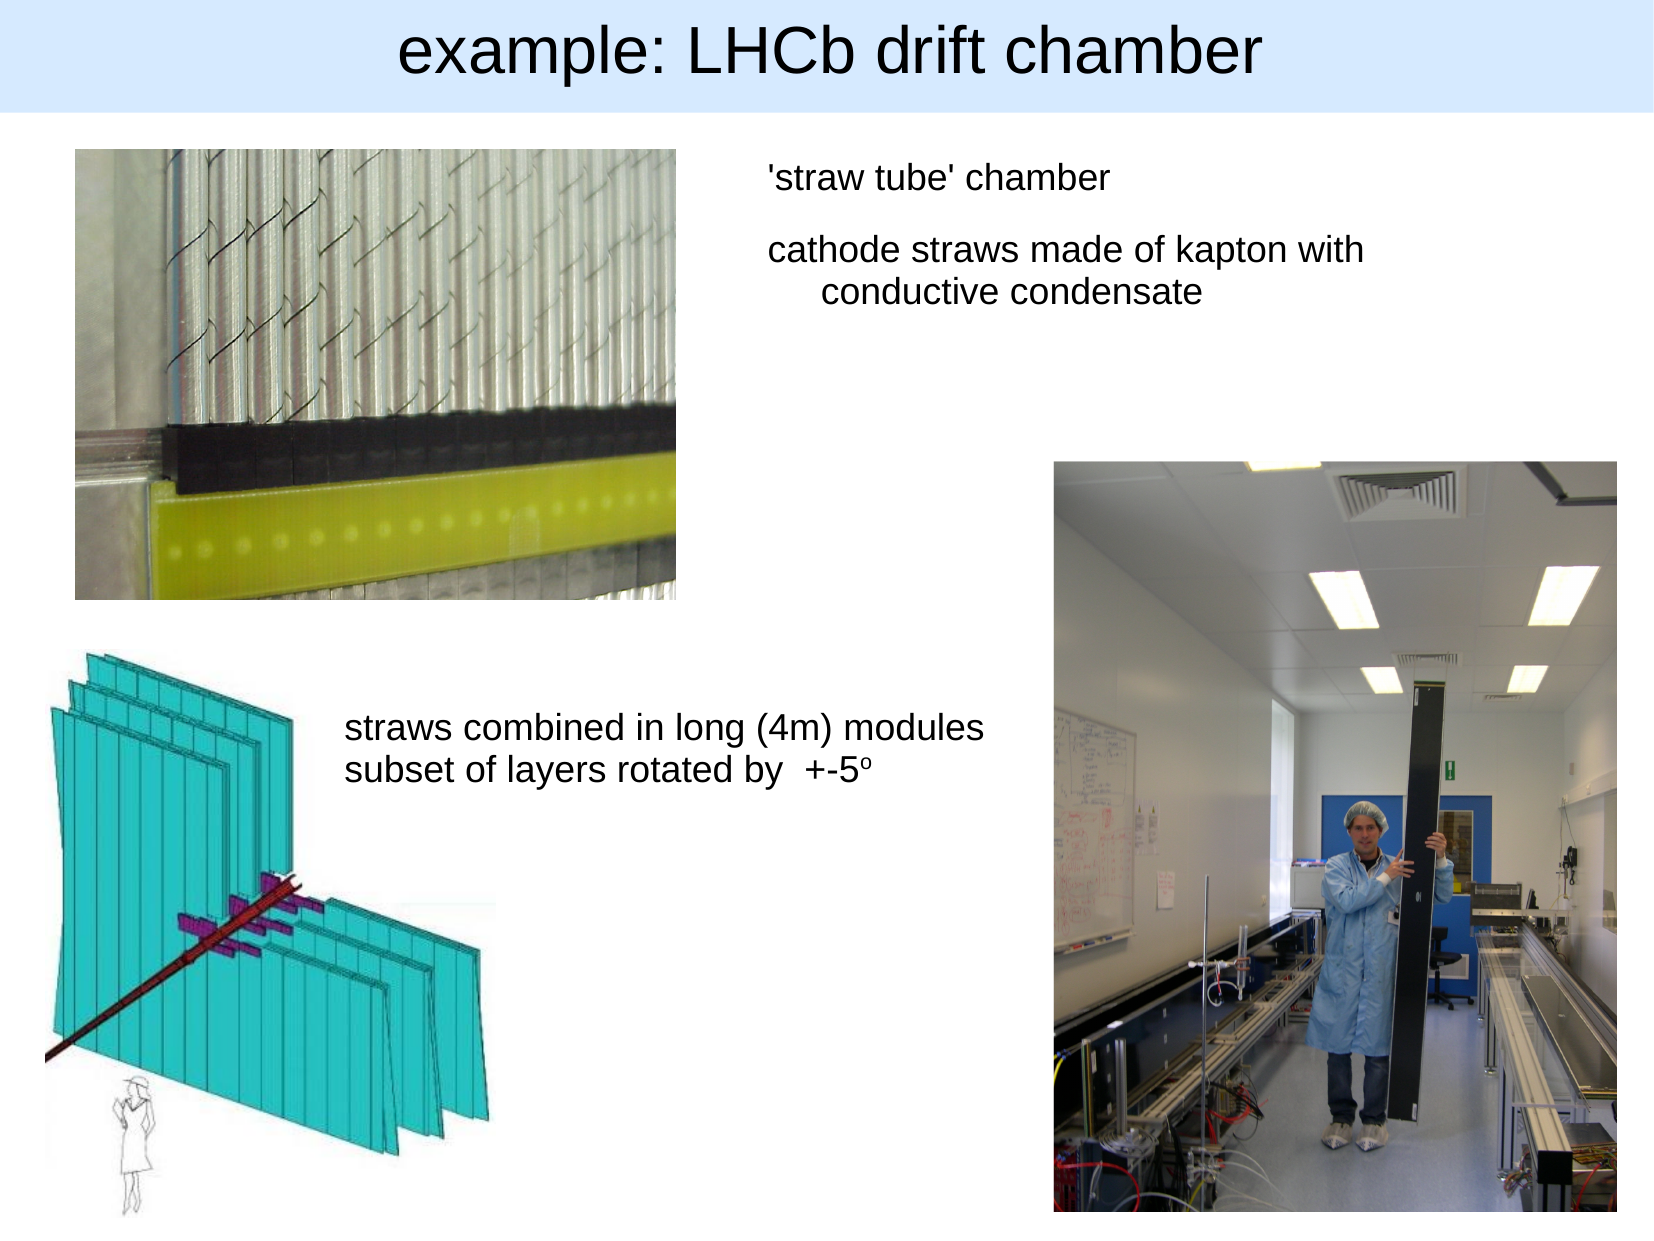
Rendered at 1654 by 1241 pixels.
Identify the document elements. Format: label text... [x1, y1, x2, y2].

picture [1053, 461, 1617, 1212]
text_box straws combined in long (4m) modules subset of layers rotated by +-5o [308, 698, 1013, 826]
picture [75, 149, 676, 601]
picture [45, 649, 496, 1218]
list 'straw tube' chamber cathode straws made of kapton with conductive condensate [750, 156, 1538, 354]
title example: LHCb drift chamber [86, 0, 1576, 101]
